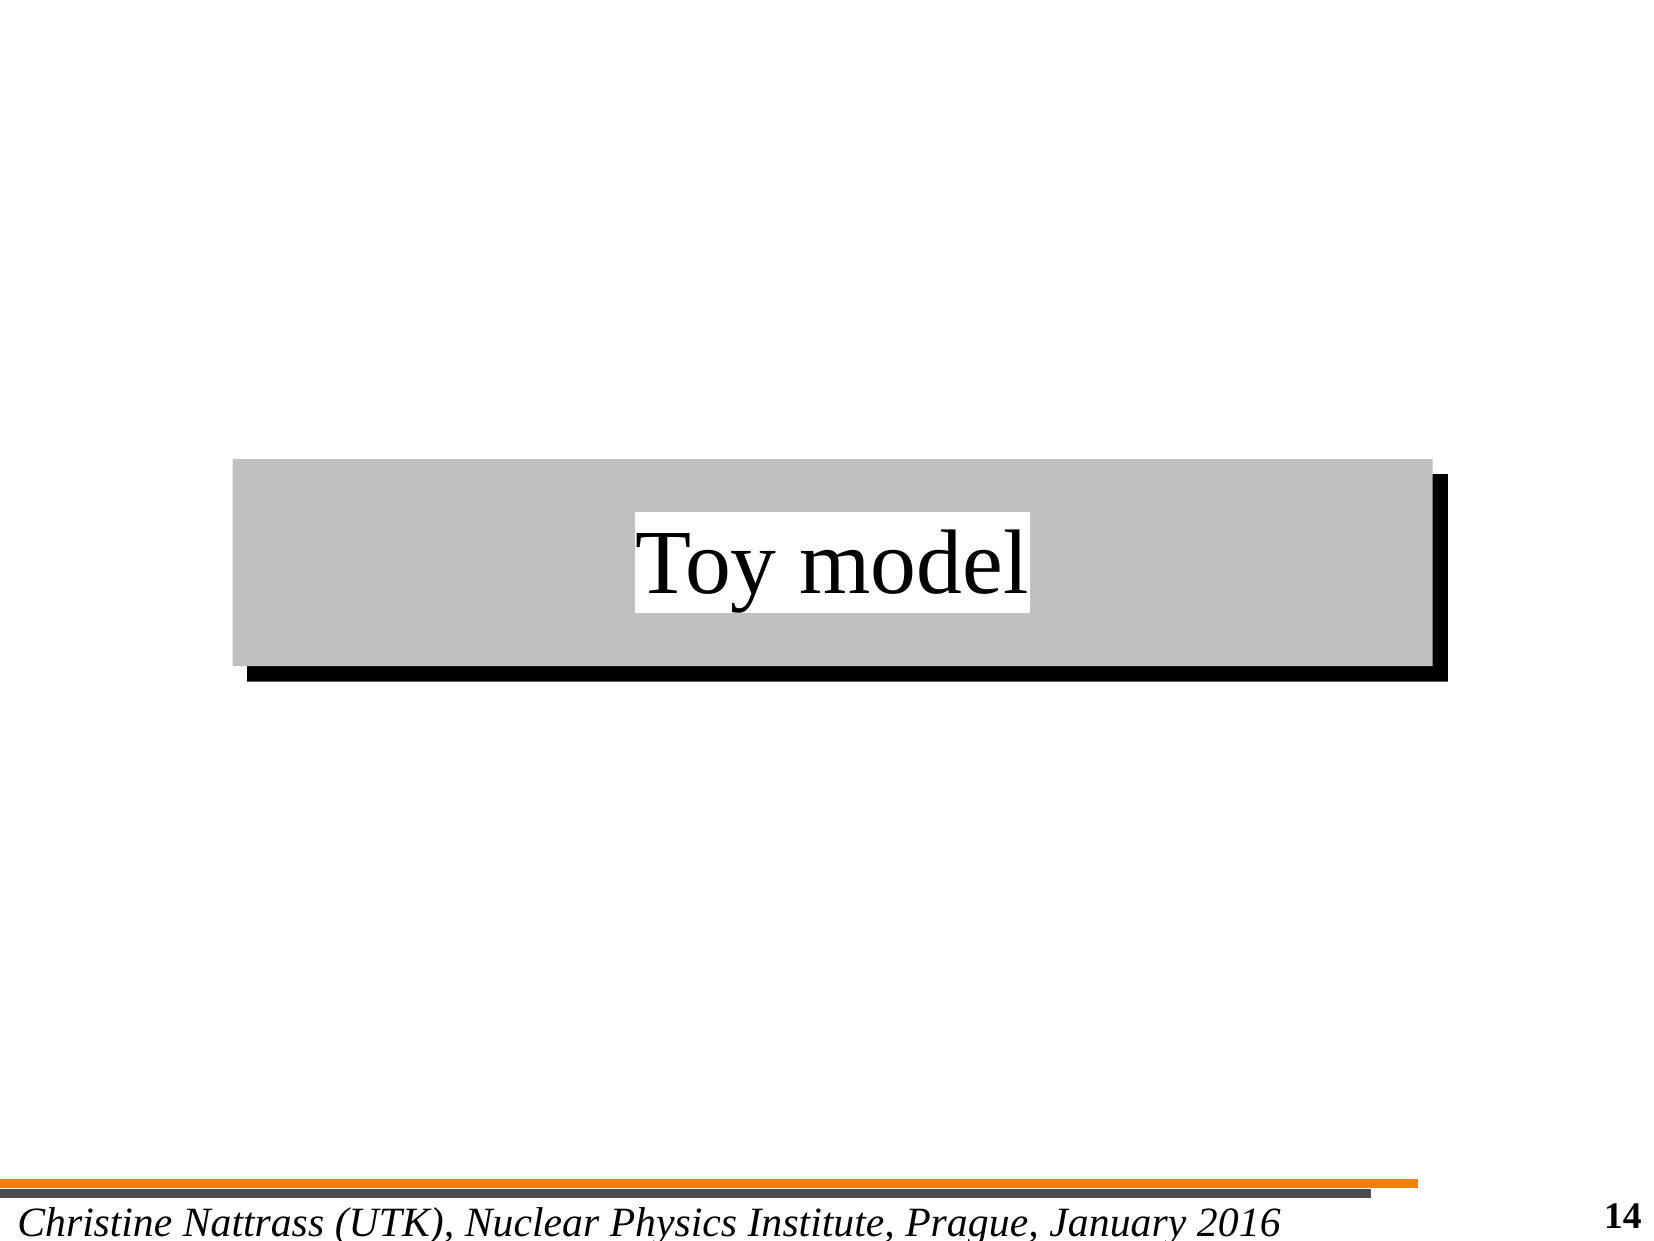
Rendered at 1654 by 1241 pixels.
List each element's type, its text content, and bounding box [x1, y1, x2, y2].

title Toy model [232, 459, 1433, 667]
